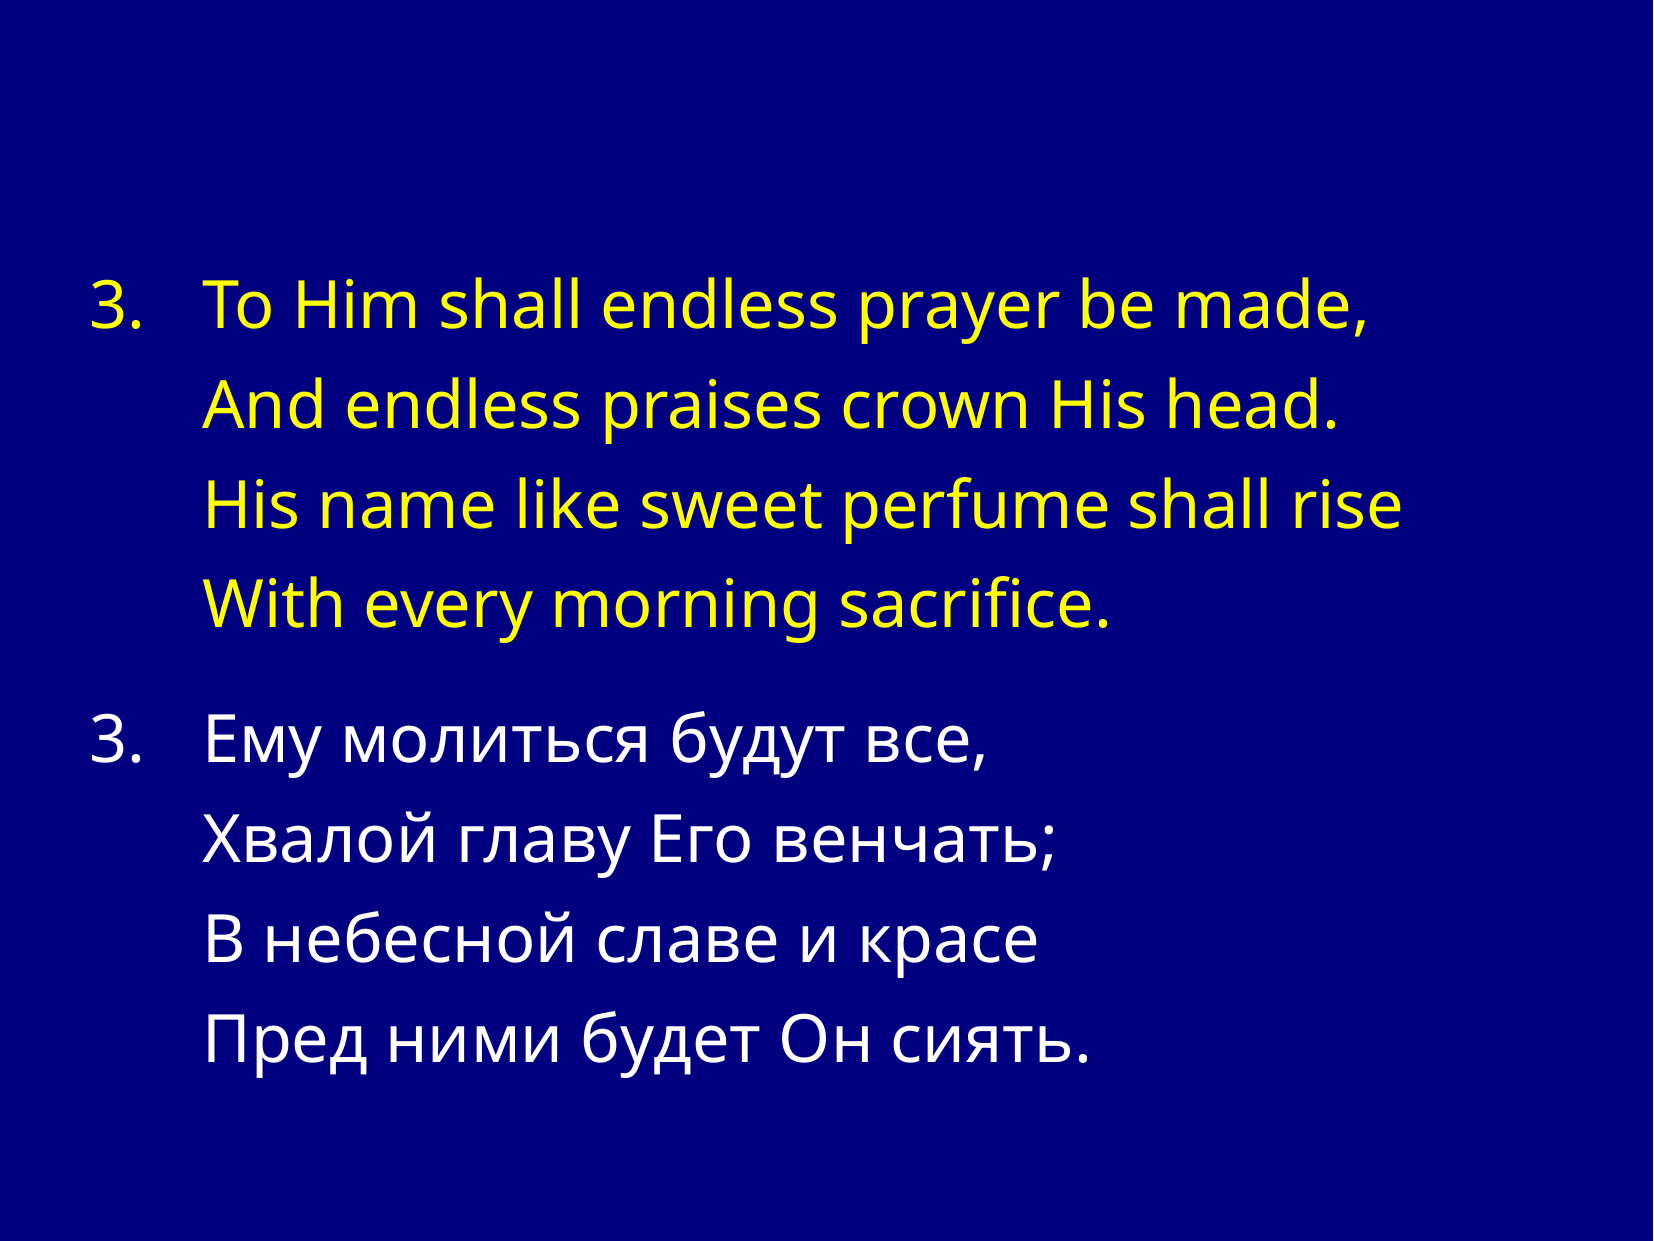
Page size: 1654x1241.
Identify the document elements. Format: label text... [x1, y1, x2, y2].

text_box 3. To Him shall endless prayer be made, And endless praises crown His head. His name like sweet perfume shall rise With every morning sacrifice. [75, 150, 1651, 638]
text_box 3. Ему молиться будут все, Хвалой главу Его венчать; В небесной славе и красе Пред ними будет Он сиять. [75, 675, 1576, 1163]
